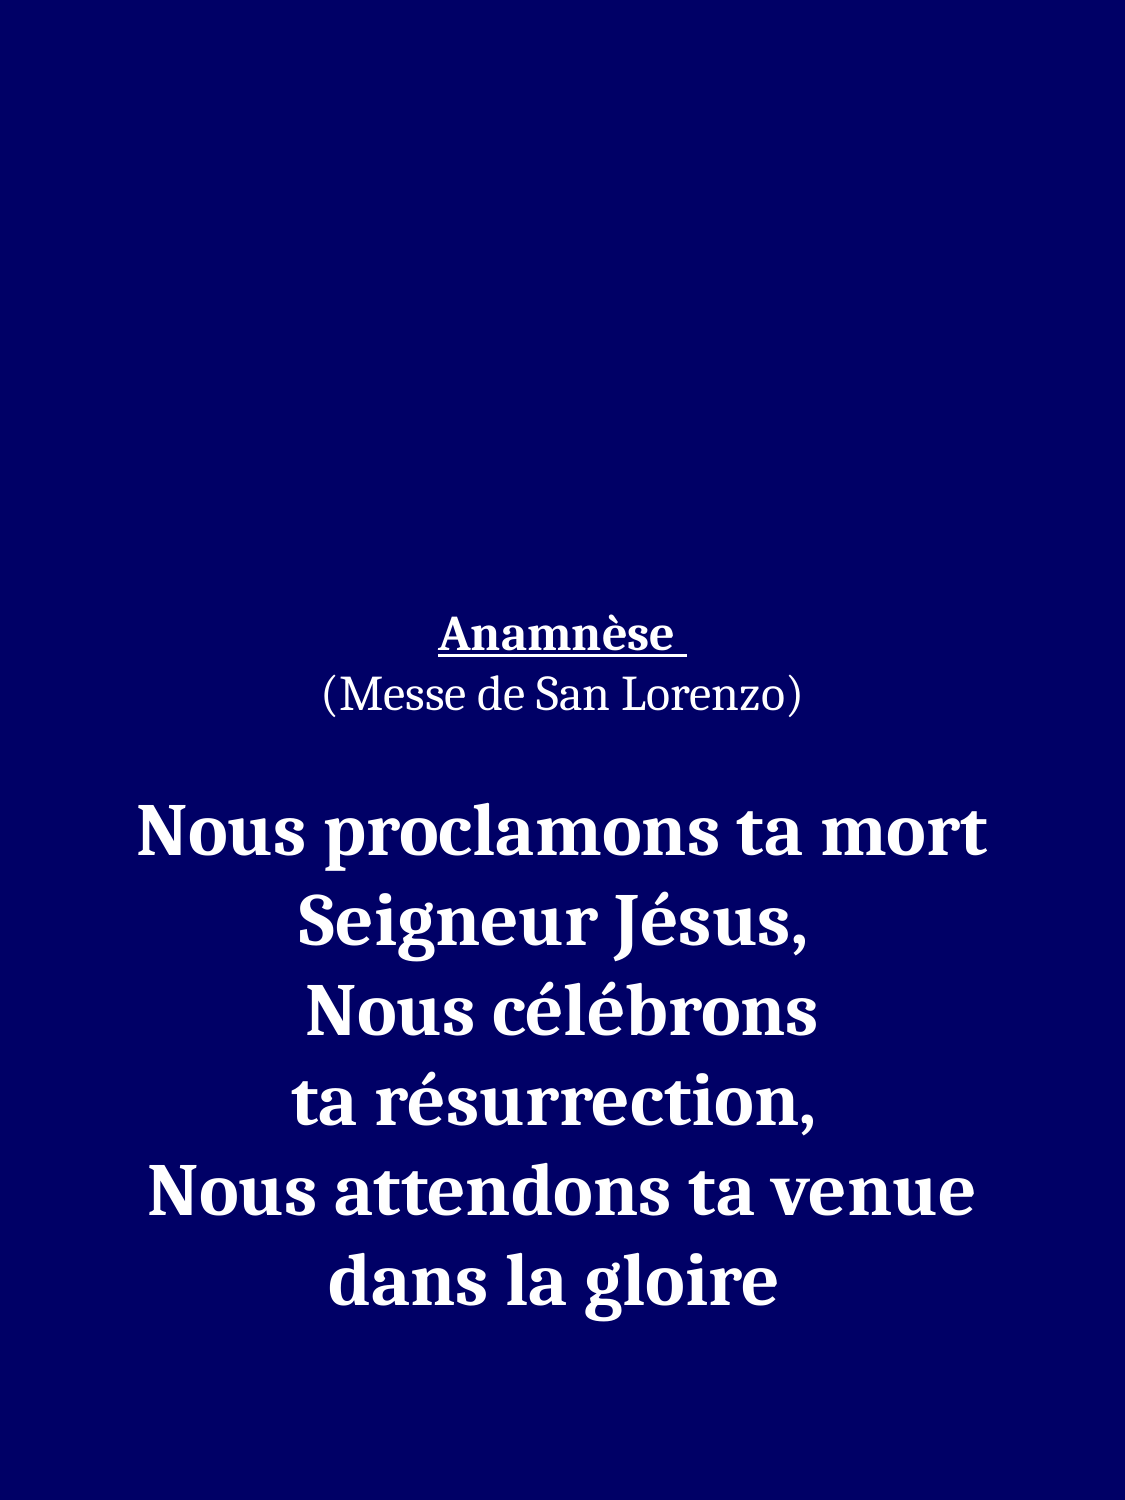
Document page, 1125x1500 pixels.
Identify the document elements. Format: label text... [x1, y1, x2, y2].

text_box Anamnèse (Messe de San Lorenzo) Nous proclamons ta mort Seigneur Jésus, Nous célébrons ta résurrection, Nous attendons ta venue dans la gloire [112, 571, 1013, 1486]
